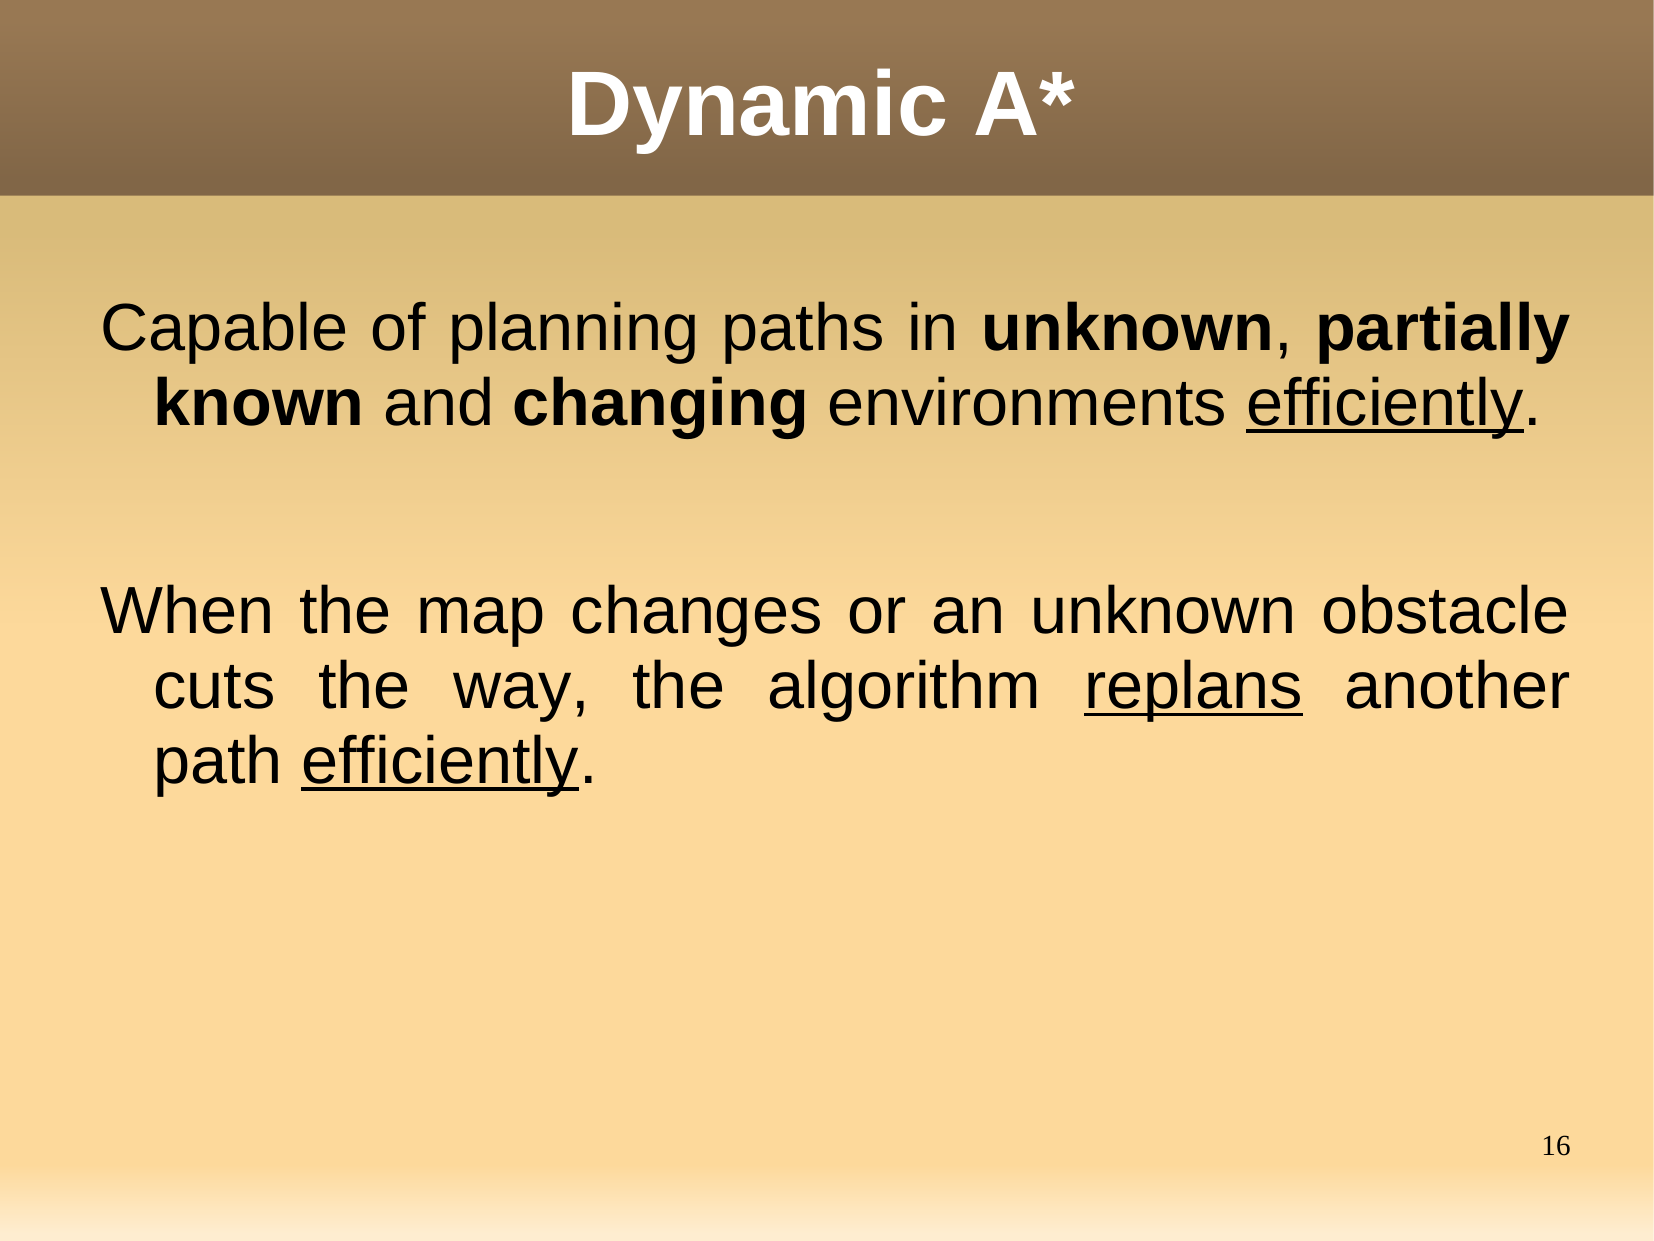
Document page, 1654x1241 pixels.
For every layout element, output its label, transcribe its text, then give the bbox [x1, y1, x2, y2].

list Capable of planning paths in unknown, partially known and changing environments efficiently. When the map changes or an unknown obstacle cuts the way, the algorithm replans another path efficiently. [82, 290, 1571, 1094]
picture [0, 0, 1654, 1241]
title Dynamic A* [76, 0, 1565, 208]
